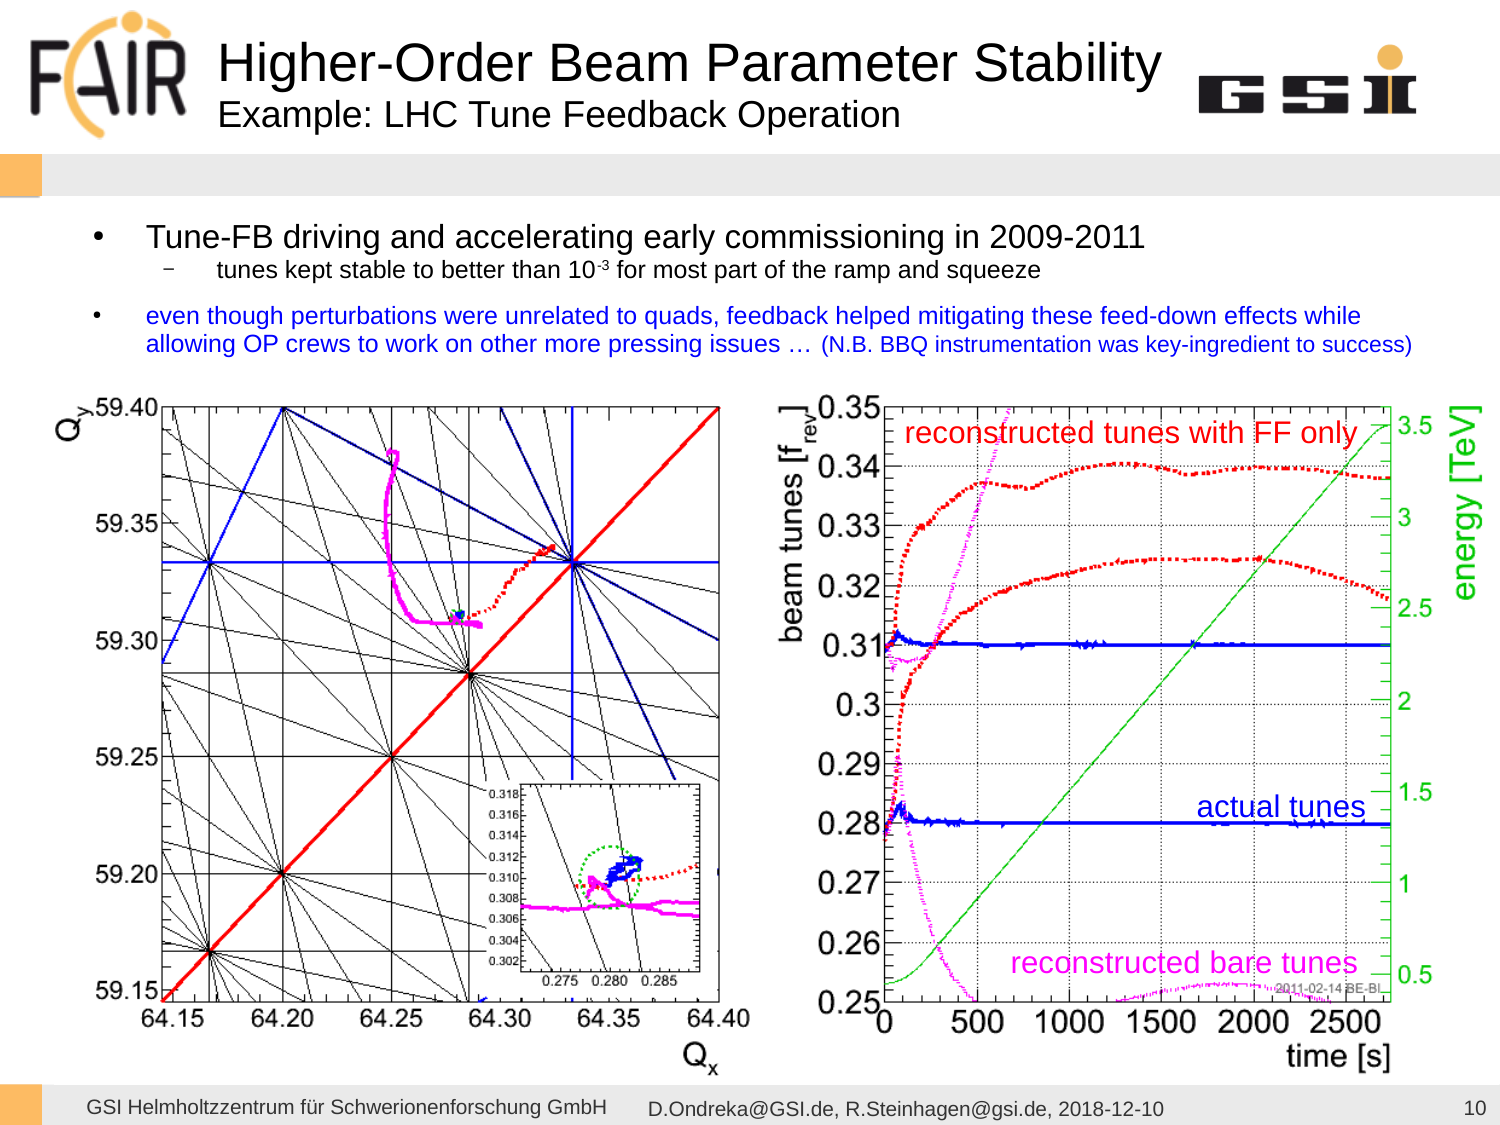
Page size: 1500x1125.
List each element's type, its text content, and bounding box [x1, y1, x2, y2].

picture [54, 393, 1499, 1085]
picture [30, 9, 187, 141]
text_box reconstructed bare tunes [995, 937, 1381, 988]
text_box actual tunes [1181, 781, 1385, 832]
list Tune-FB driving and accelerating early commissioning in 2009-2011 tunes kept stable to better than 10-3 for most part of the ramp and squeeze even though perturbations were unrelated to quads, feedback helped mitigating these feed-down effects while allowing OP crews to work on other more pressing issues … (N.B. BBQ instrumentation was key-ingredient to success) [75, 212, 1425, 1050]
picture [1197, 42, 1419, 117]
text_box reconstructed tunes with FF only [889, 408, 1381, 459]
title Higher-Order Beam Parameter Stability Example: LHC Tune Feedback Operation [217, 2, 1182, 166]
